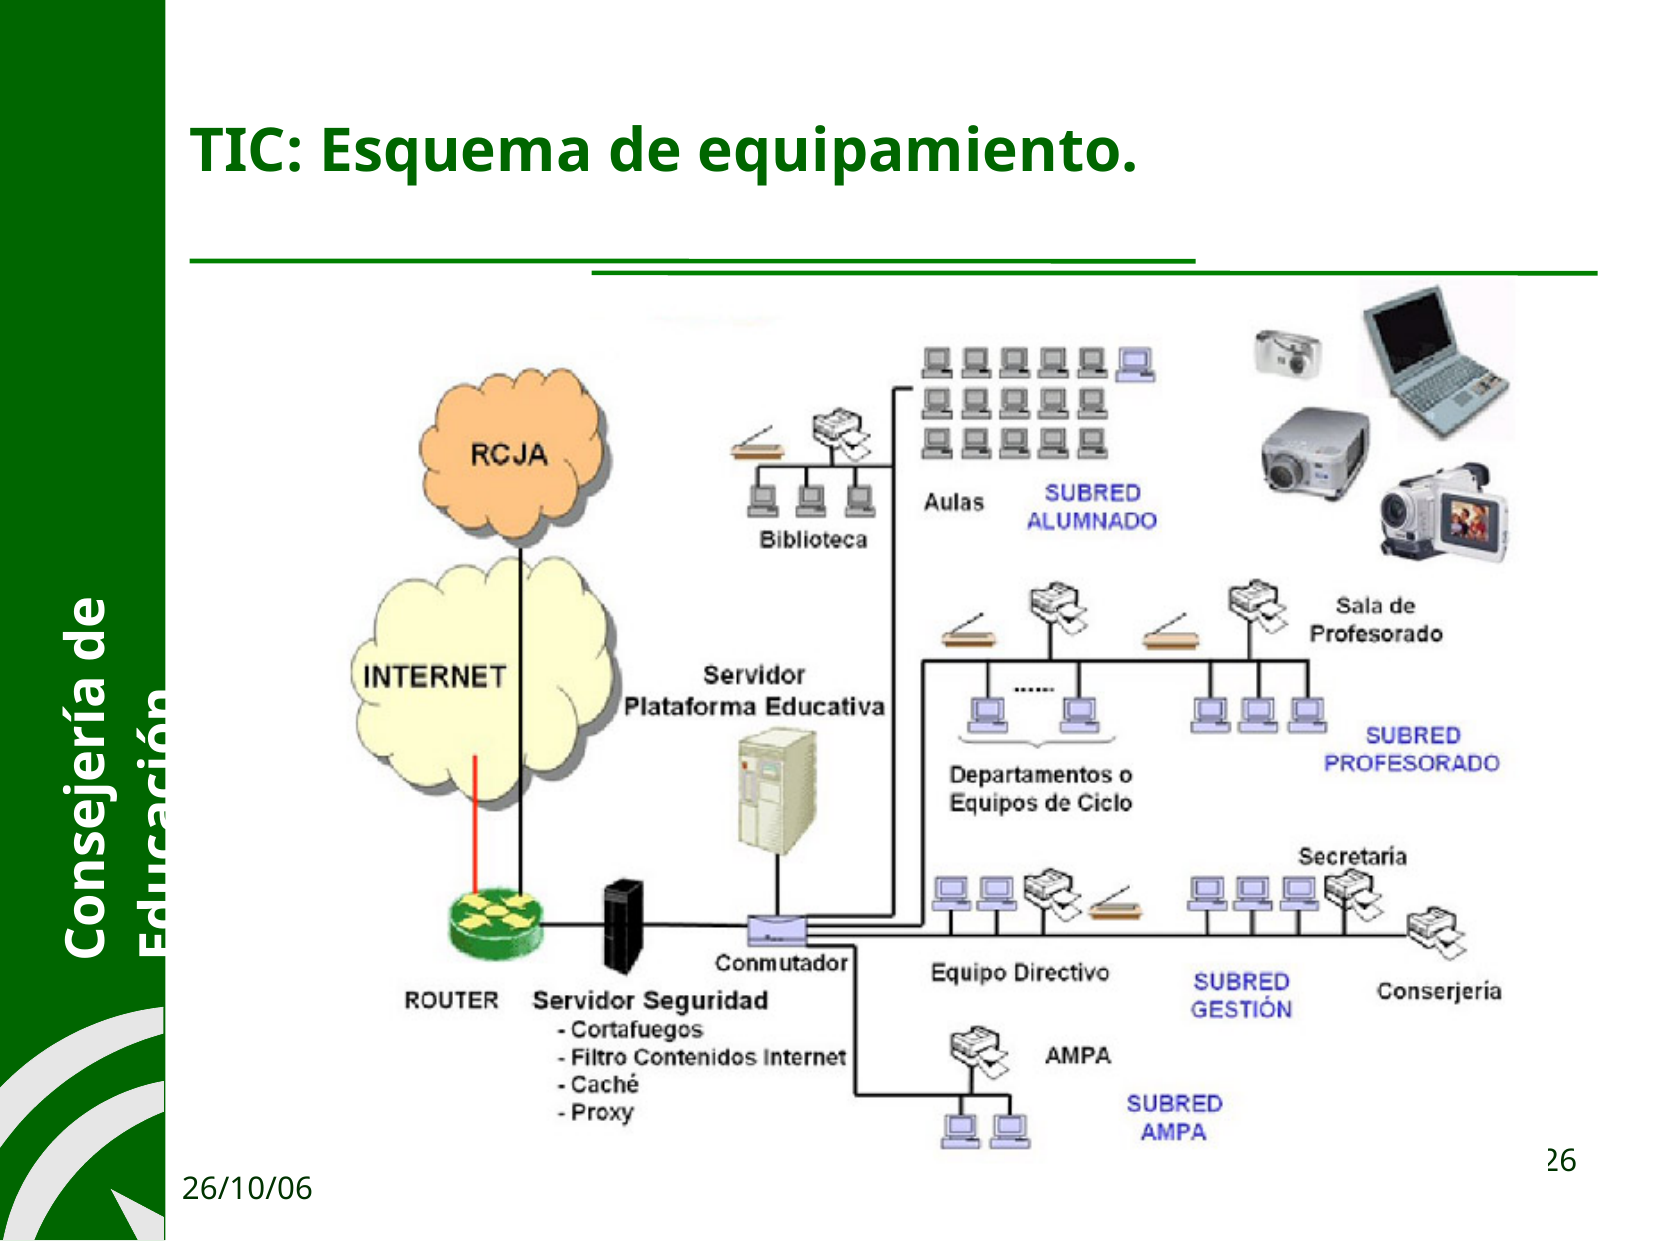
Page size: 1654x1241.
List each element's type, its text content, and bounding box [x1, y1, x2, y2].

title TIC: Esquema de equipamiento. [189, 64, 1595, 219]
picture [319, 277, 1548, 1171]
